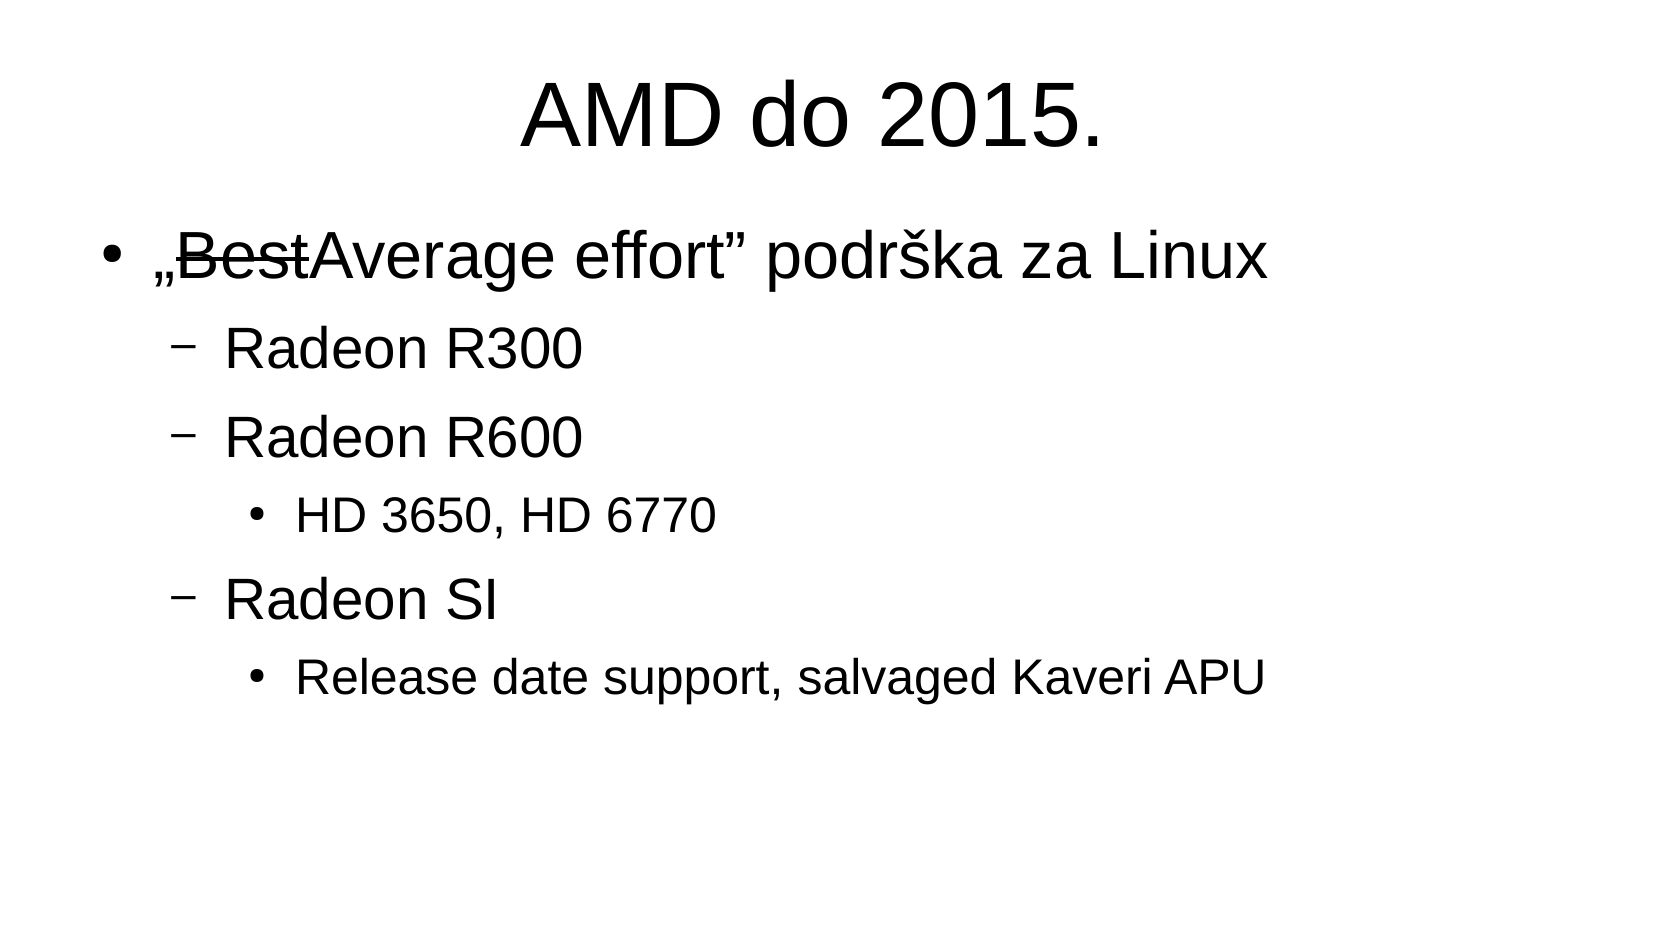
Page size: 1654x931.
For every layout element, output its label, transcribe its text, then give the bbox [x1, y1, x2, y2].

list „BestAverage effort” podrška za Linux Radeon R300 Radeon R600 HD 3650, HD 6770 Radeon SI Release date support, salvaged Kaveri APU [82, 217, 1571, 758]
title AMD do 2015. [82, 37, 1571, 193]
